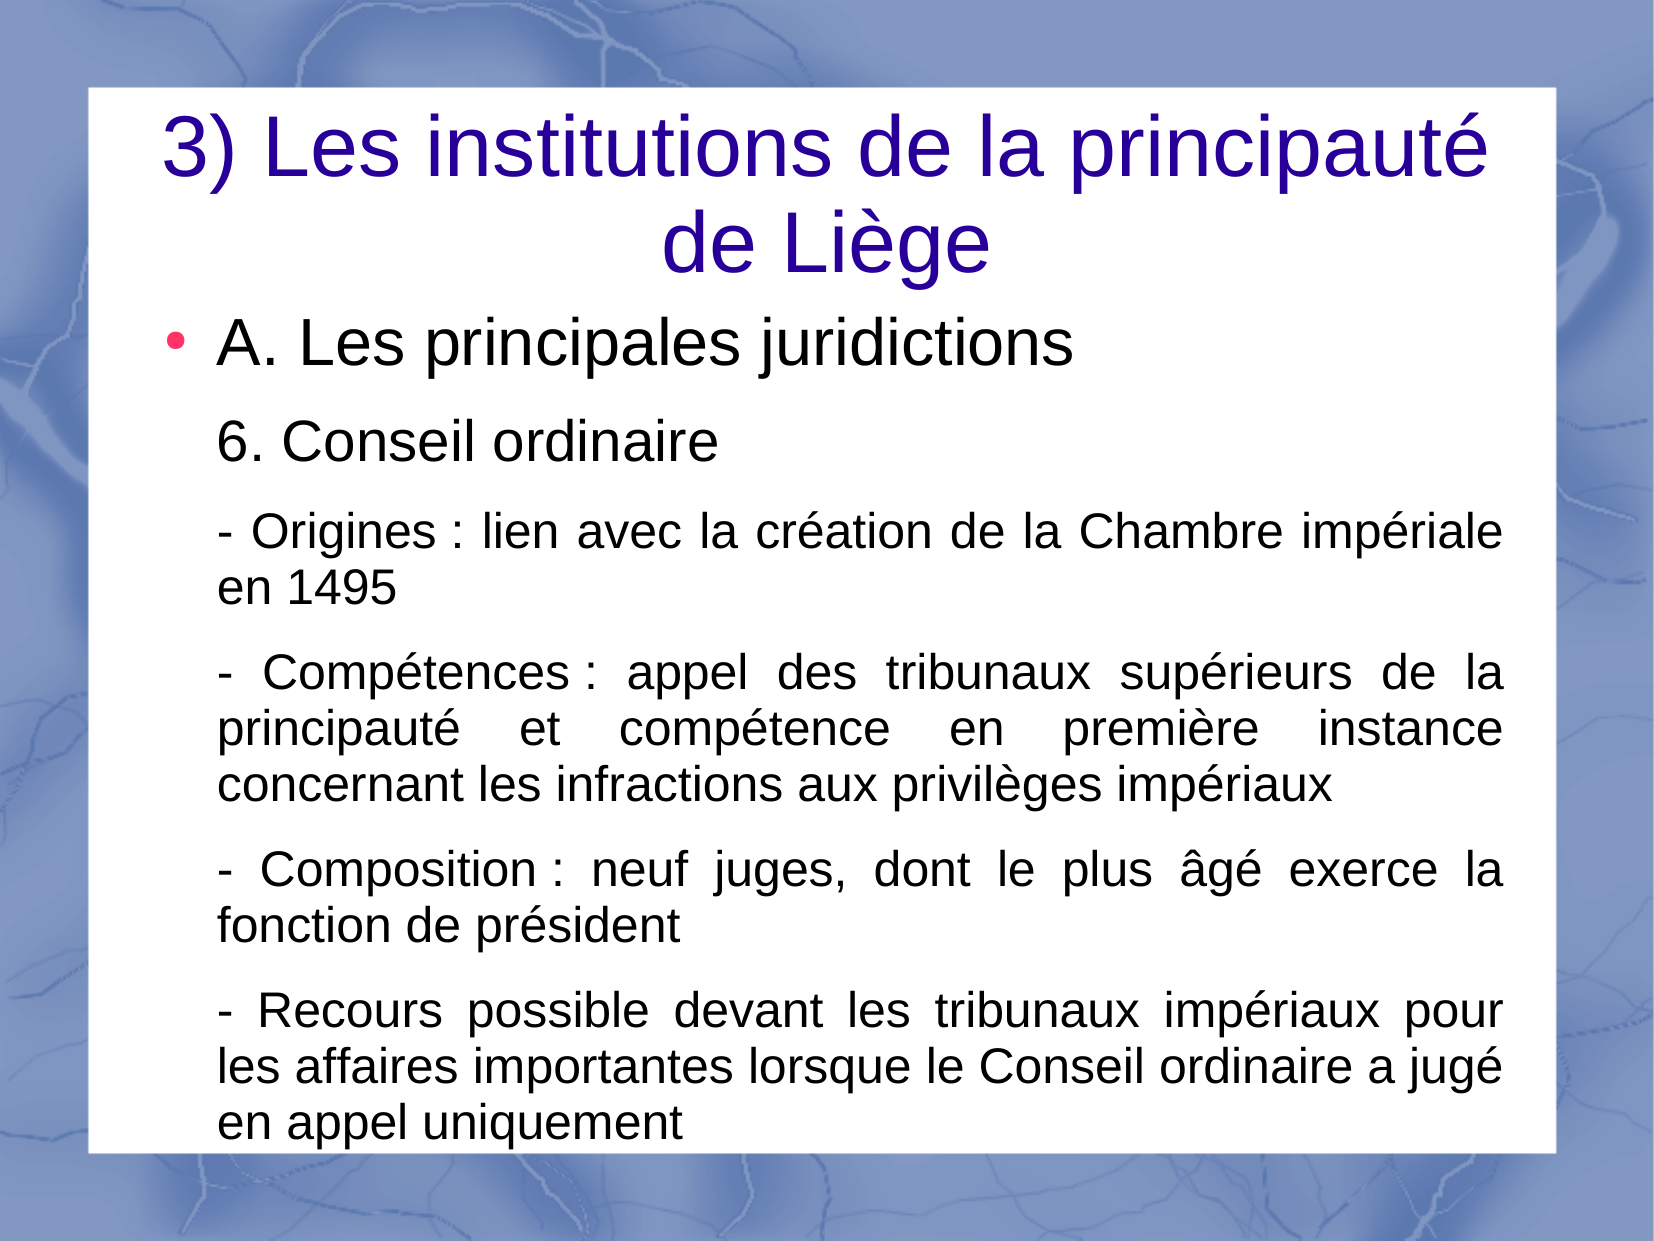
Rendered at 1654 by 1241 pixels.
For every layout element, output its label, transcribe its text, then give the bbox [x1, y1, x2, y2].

picture [0, 0, 1654, 1241]
title 3) Les institutions de la principauté de Liège [118, 90, 1536, 298]
list A. Les principales juridictions 6. Conseil ordinaire - Origines : lien avec la création de la Chambre impériale en 1495 - Compétences : appel des tribunaux supérieurs de la principauté et compétence en première instance concernant les infractions aux privilèges impériaux - Composition : neuf juges, dont le plus âgé exerce la fonction de président - Recours possible devant les tribunaux impériaux pour les affaires importantes lorsque le Conseil ordinaire a jugé en appel uniquement [146, 304, 1505, 1150]
